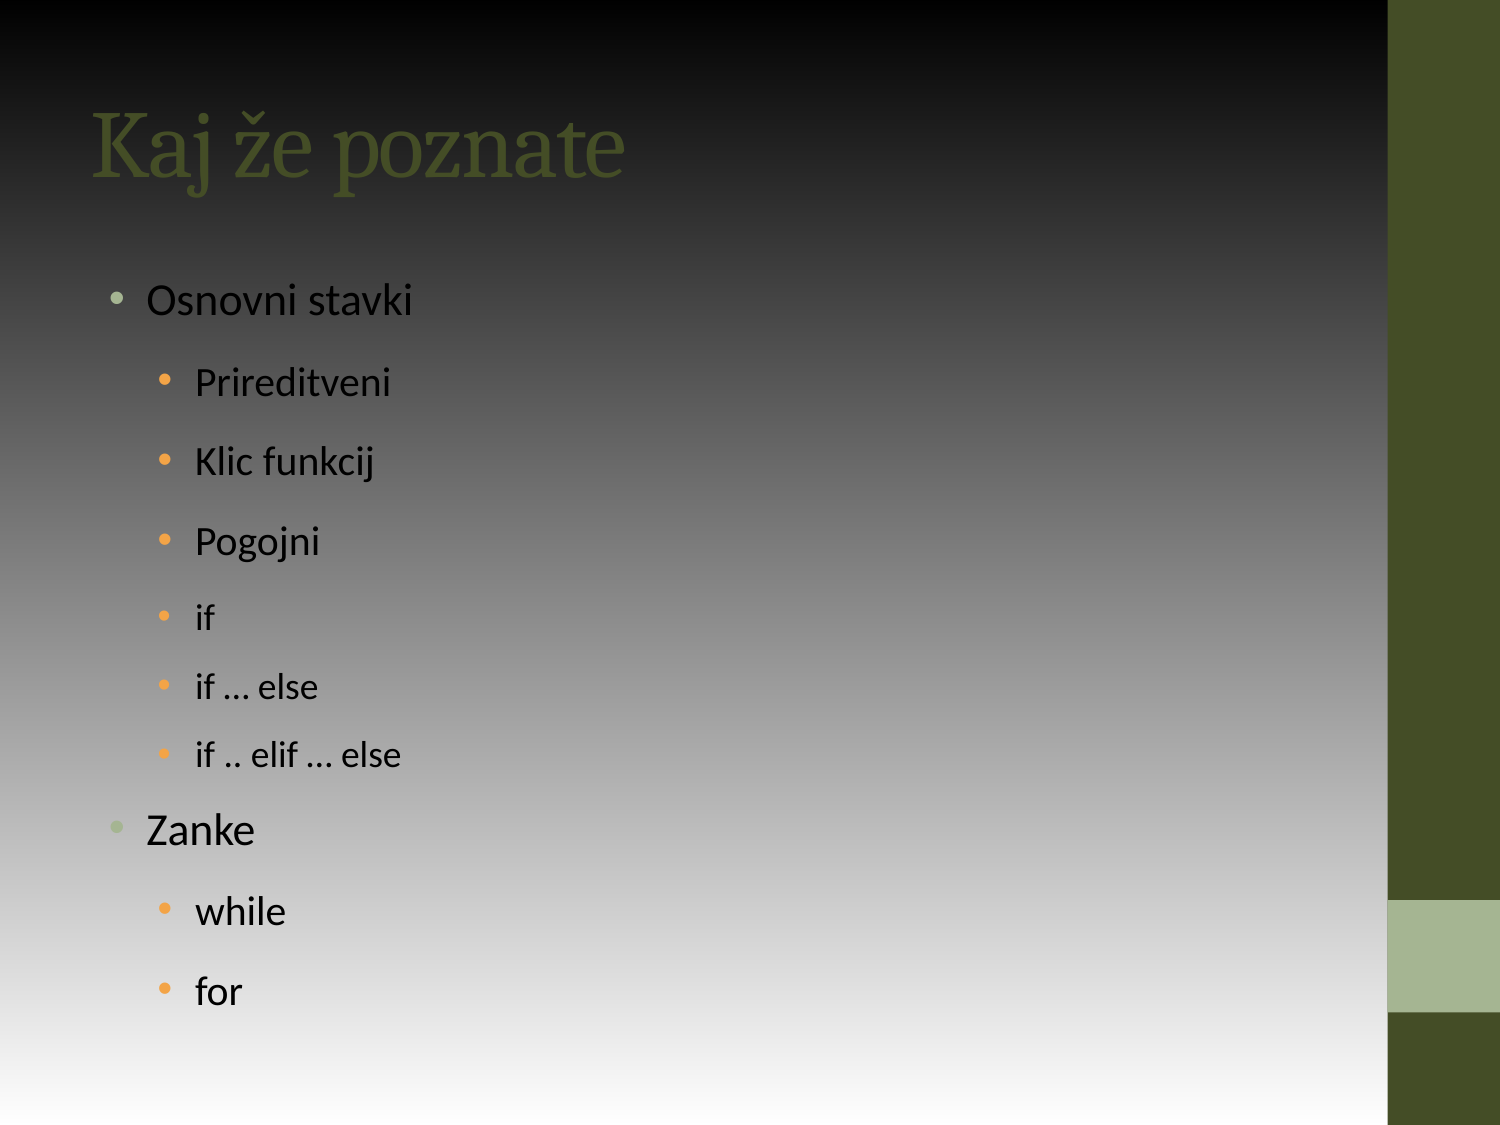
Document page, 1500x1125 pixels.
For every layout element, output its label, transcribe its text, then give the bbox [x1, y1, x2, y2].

list Osnovni stavki Prireditveni Klic funkcij Pogojni if if … else if .. elif … else Zanke while for [75, 262, 1325, 1050]
title Kaj že poznate [75, 45, 1325, 233]
